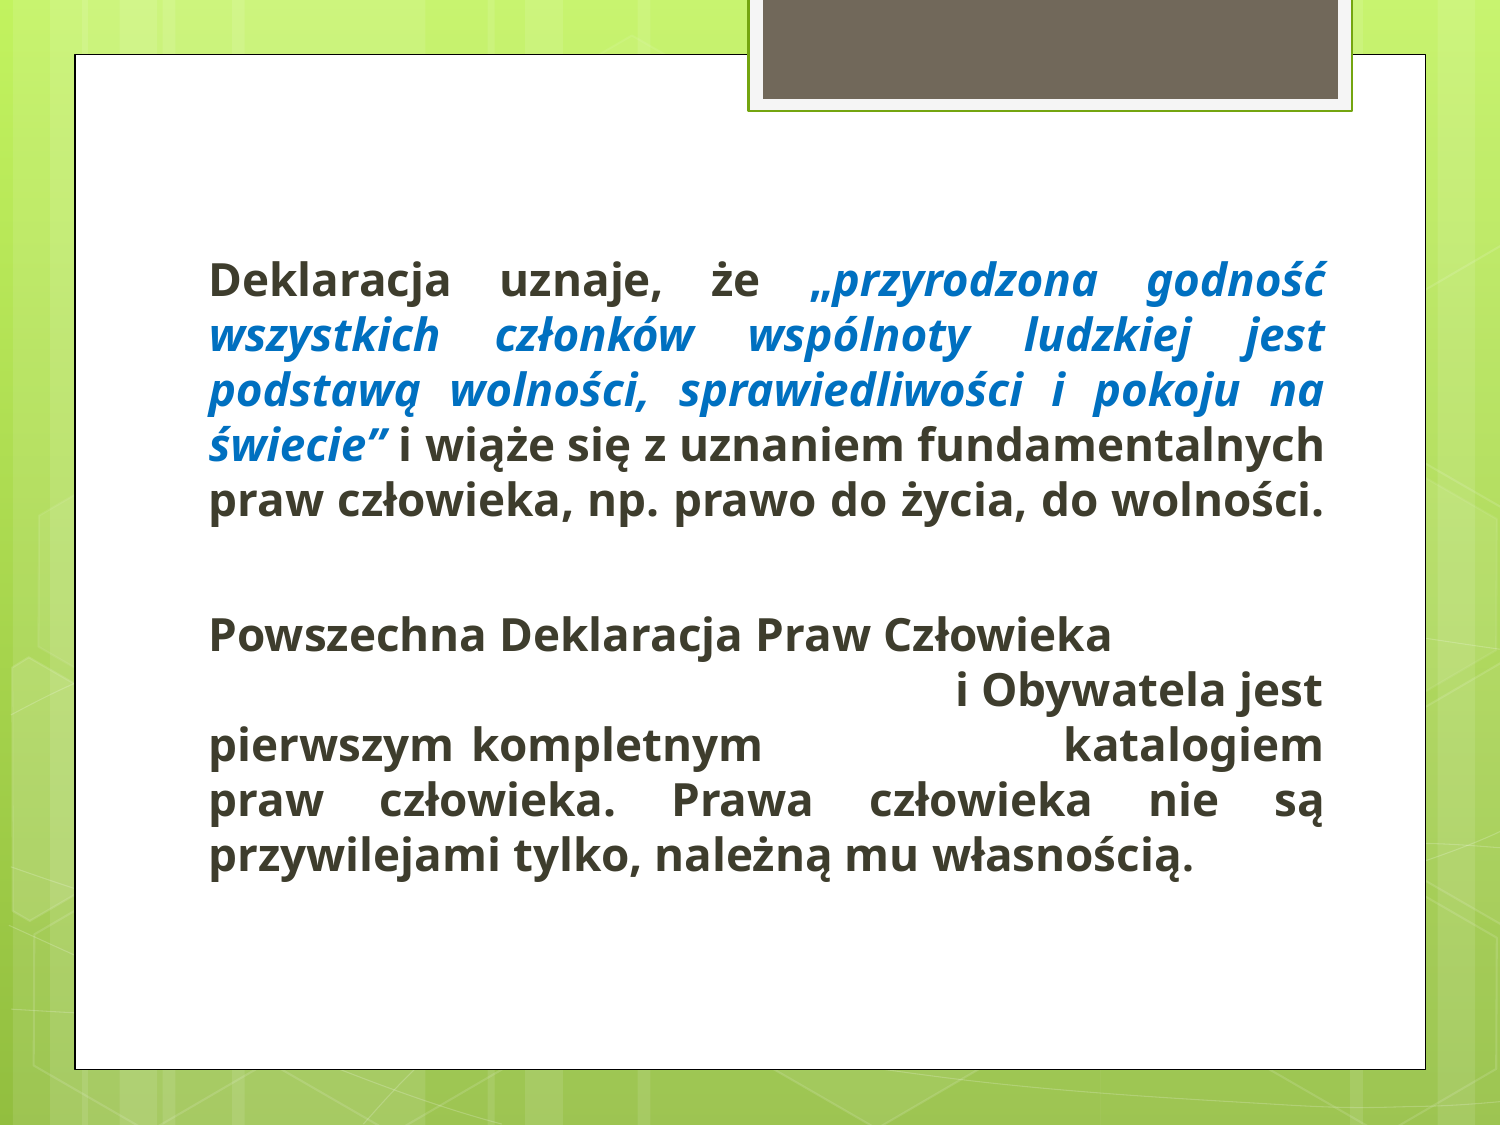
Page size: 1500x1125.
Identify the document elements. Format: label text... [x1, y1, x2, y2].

list Deklaracja uznaje, że „przyrodzona godność wszystkich członków wspólnoty ludzkiej jest podstawą wolności, sprawiedliwości i pokoju na świecie” i wiąże się z uznaniem fundamentalnych praw człowieka, np. prawo do życia, do wolności. Powszechna Deklaracja Praw Człowieka i Obywatela jest pierwszym kompletnym katalogiem praw człowieka. Prawa człowieka nie są przywilejami tylko, należną mu własnością. [171, 243, 1341, 957]
